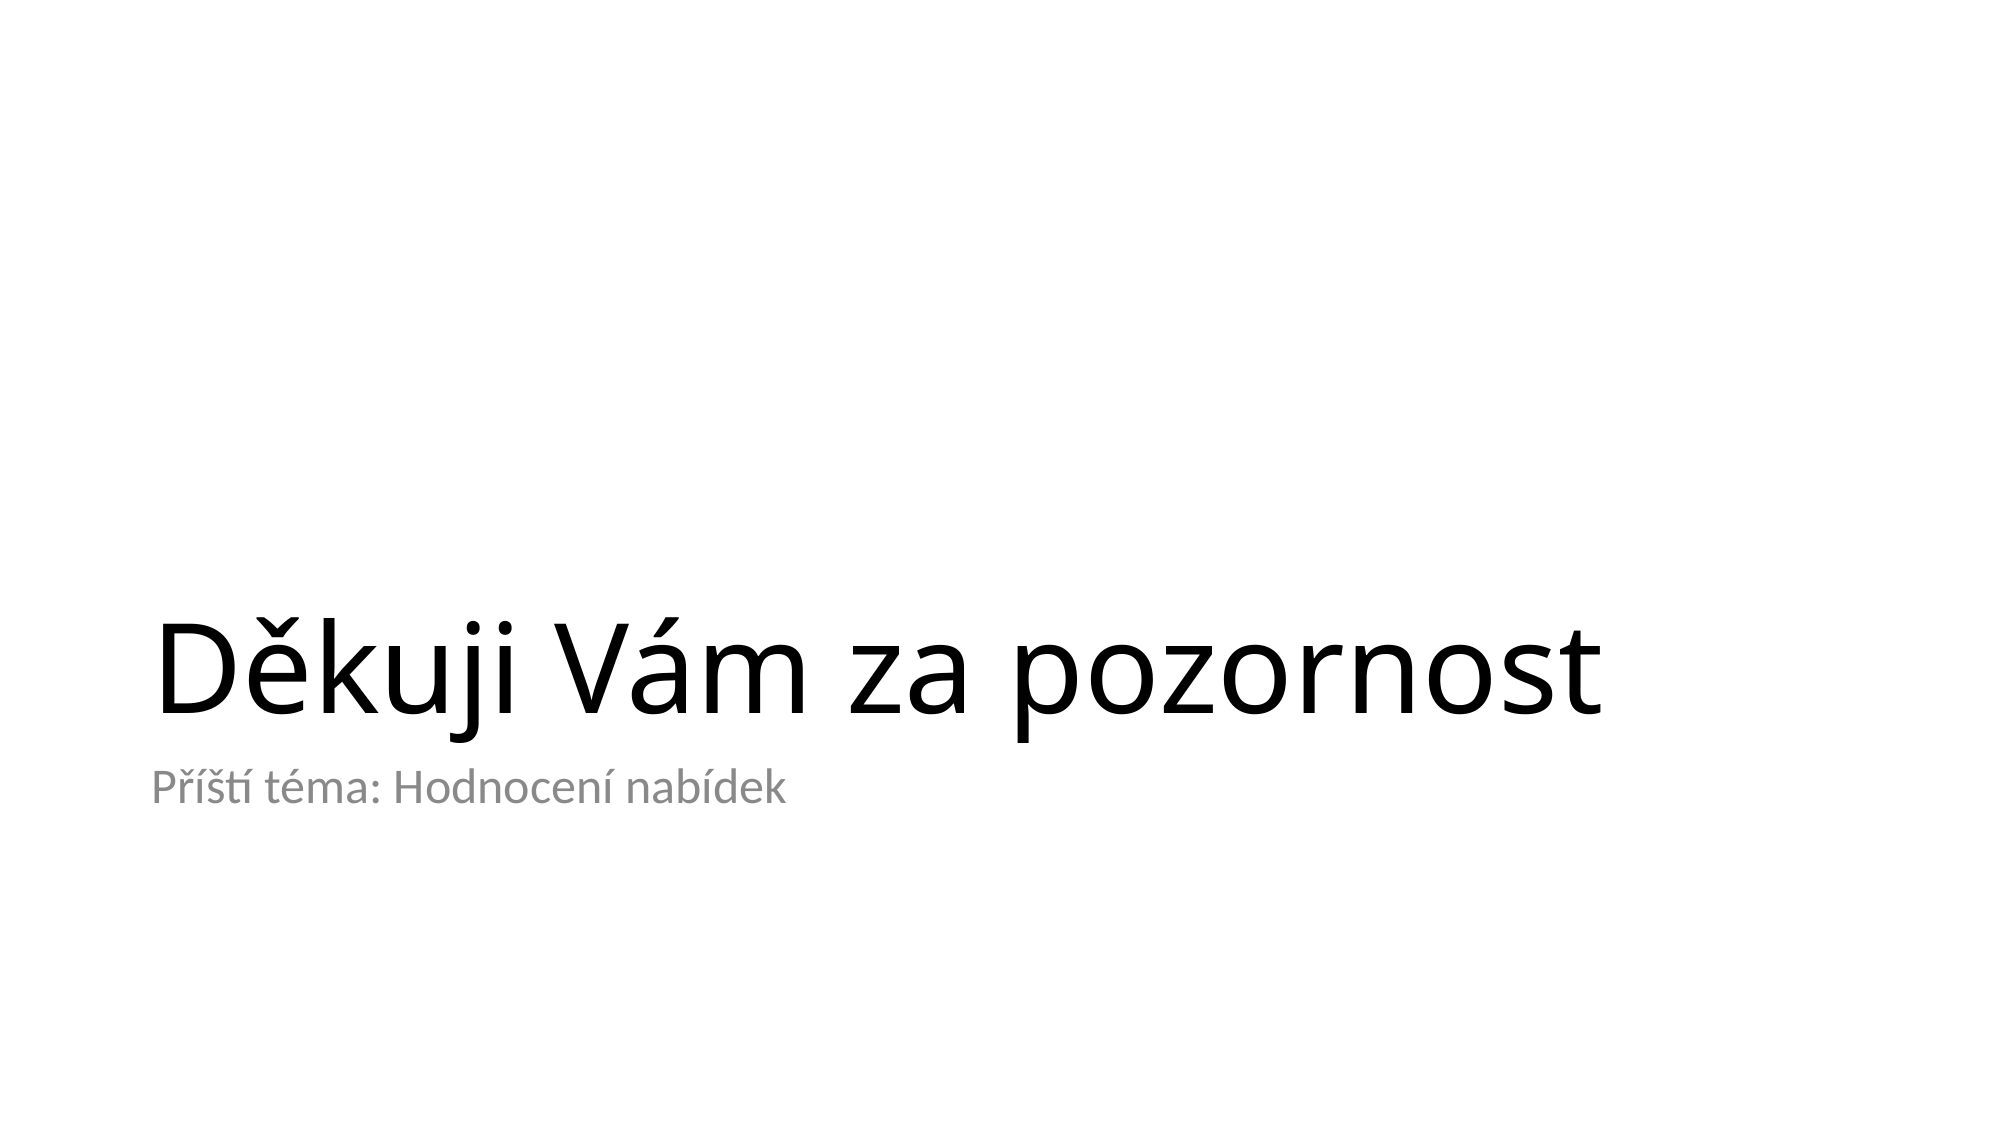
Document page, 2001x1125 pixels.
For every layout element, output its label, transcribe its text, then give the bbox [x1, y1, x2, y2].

title Děkuji Vám za pozornost [136, 284, 1862, 752]
list Příští téma: Hodnocení nabídek [136, 752, 1862, 999]
